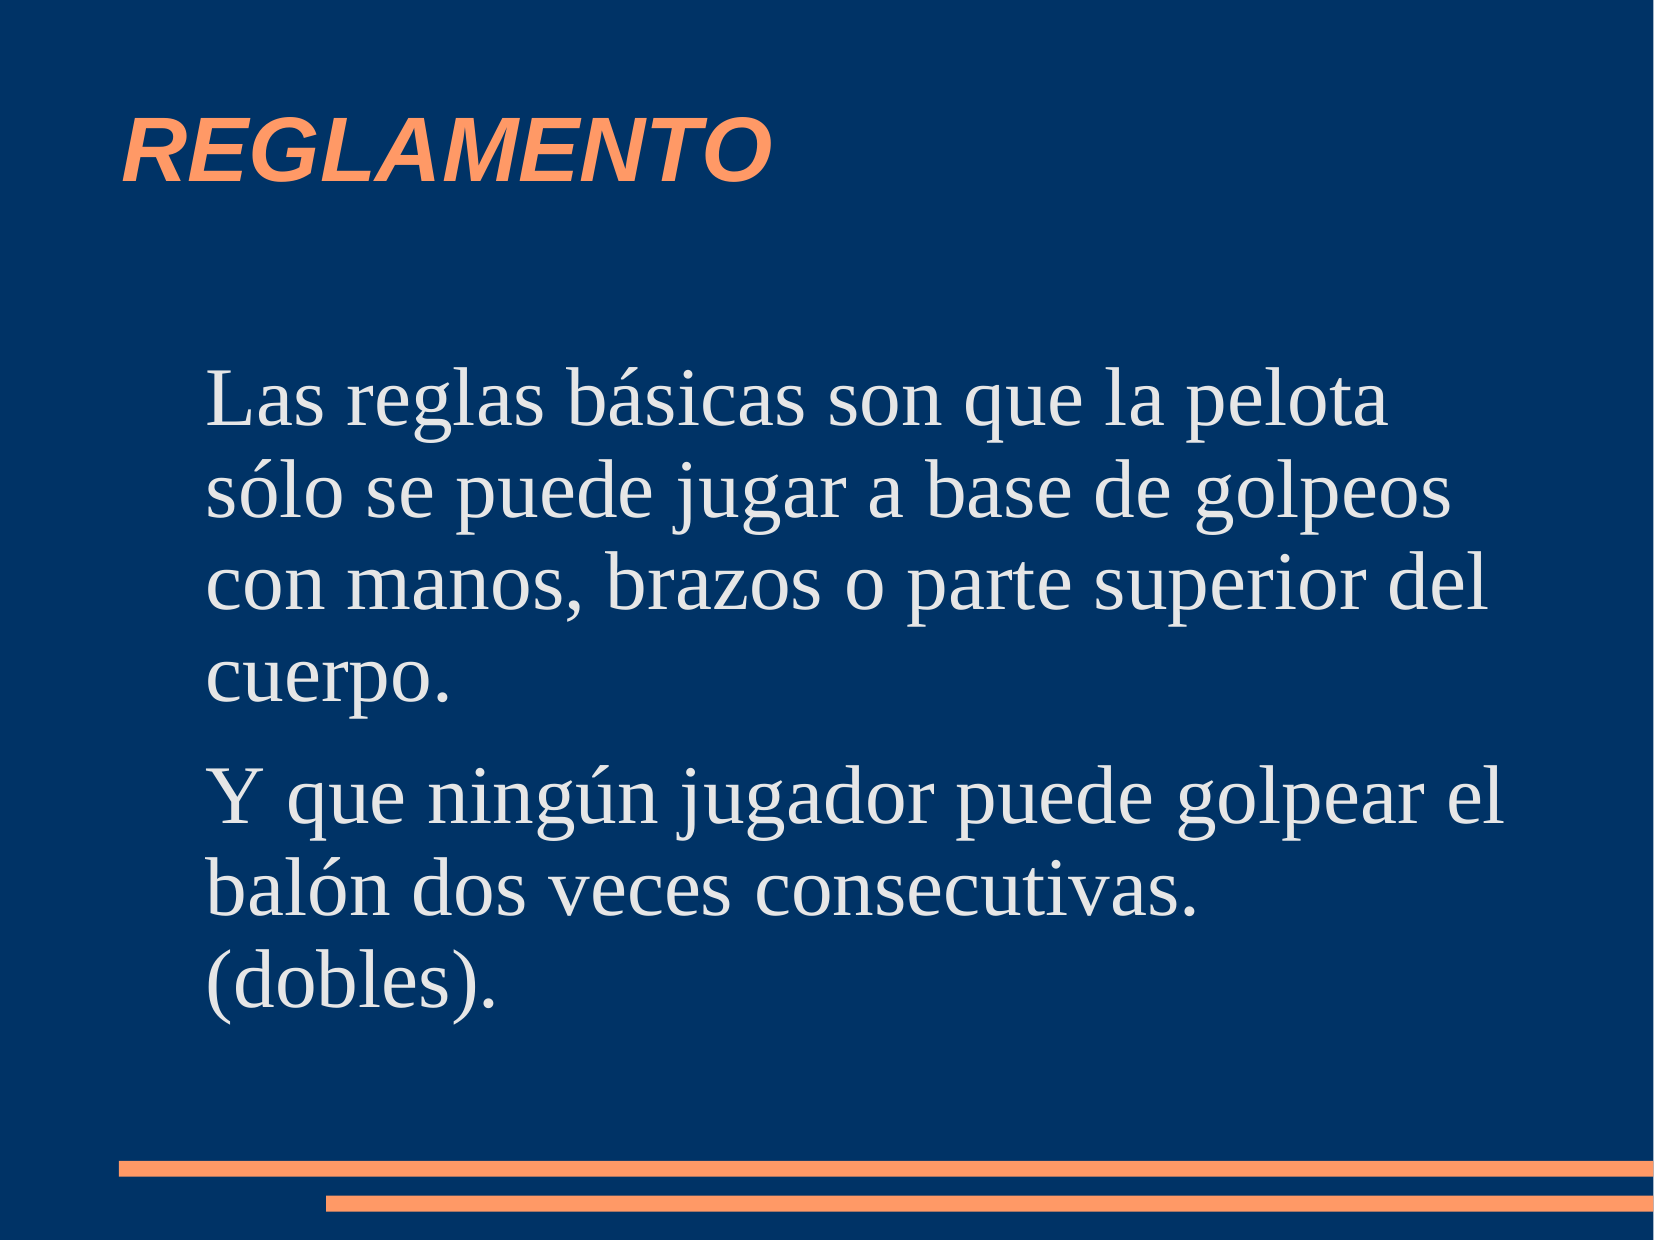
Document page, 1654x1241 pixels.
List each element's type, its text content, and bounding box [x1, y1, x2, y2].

list Las reglas básicas son que la pelota sólo se puede jugar a base de golpeos con manos, brazos o parte superior del cuerpo. Y que ningún jugador puede golpear el balón dos veces consecutivas. (dobles). [134, 350, 1516, 1133]
title REGLAMENTO [121, 46, 1534, 254]
